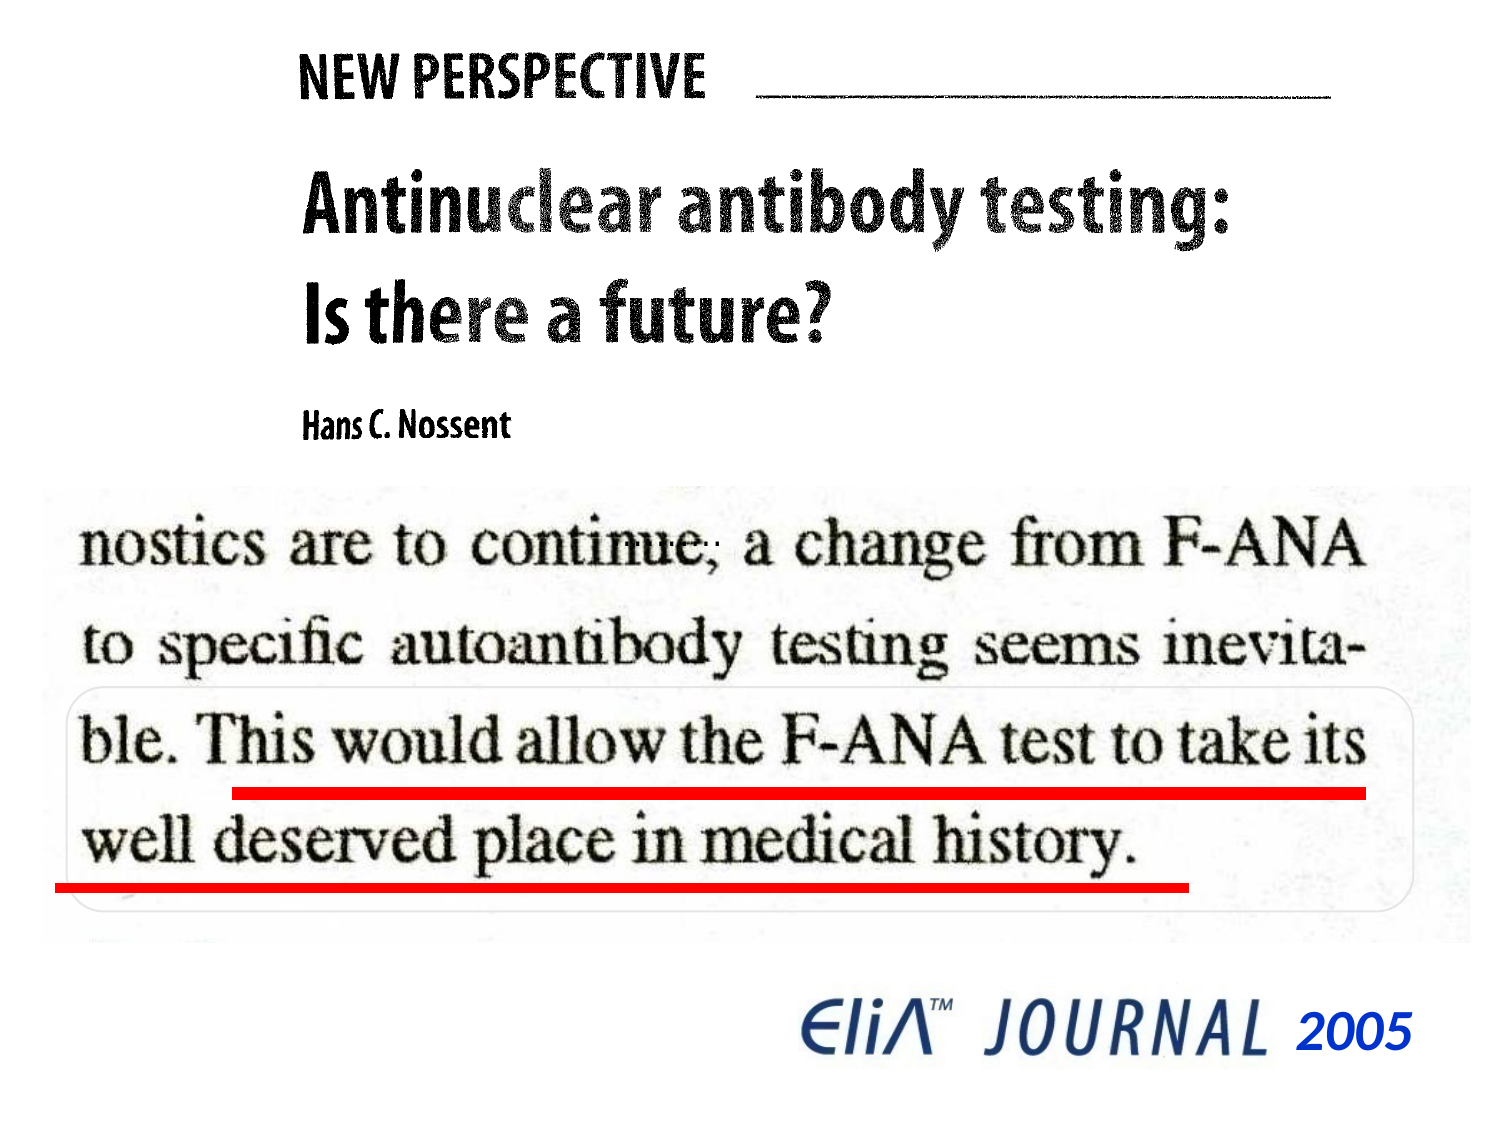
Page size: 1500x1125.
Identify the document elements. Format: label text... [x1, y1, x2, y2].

text_box 2005 [1279, 984, 1431, 1071]
picture [42, 486, 1471, 943]
text_box ………. [594, 497, 737, 563]
picture [243, 37, 1331, 463]
picture [798, 982, 1277, 1071]
